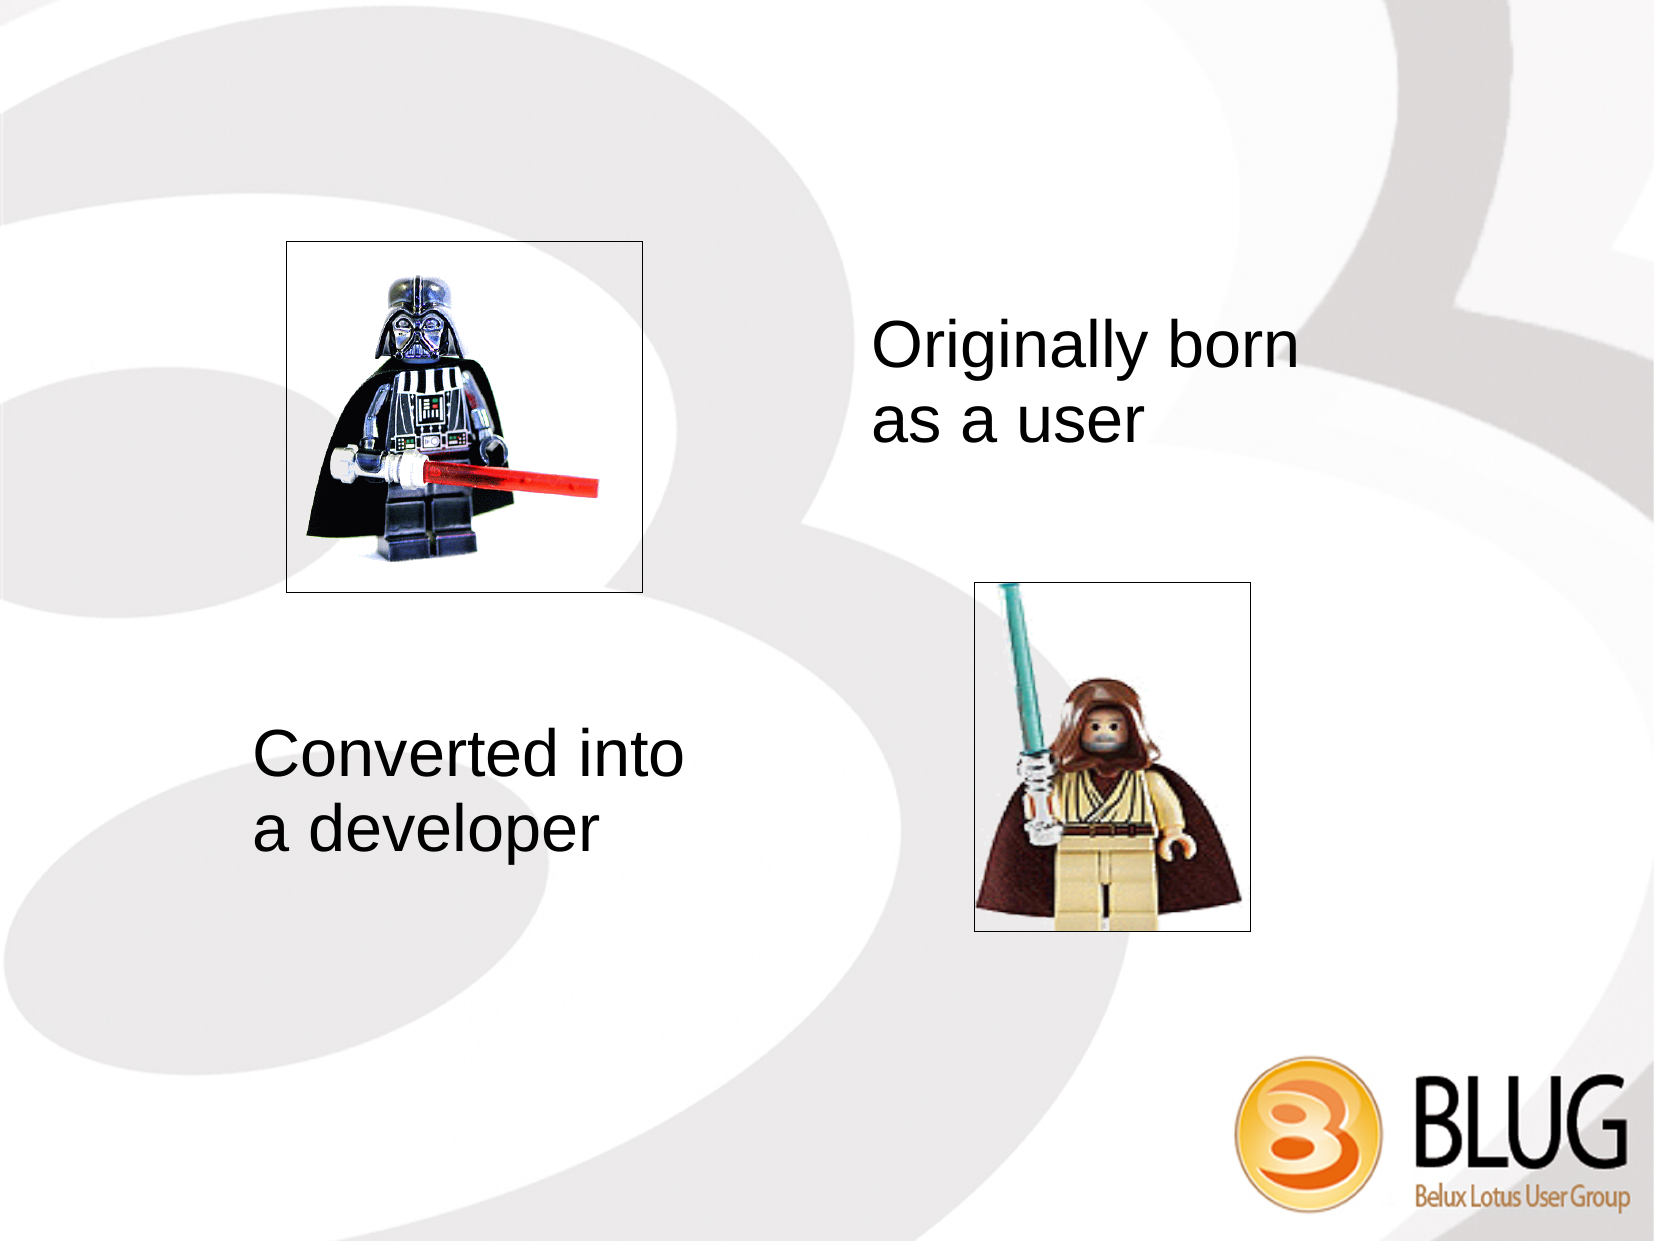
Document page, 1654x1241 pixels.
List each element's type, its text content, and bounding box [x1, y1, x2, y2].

picture [0, 0, 1654, 1241]
text_box Originally born as a user [871, 306, 1357, 464]
text_box Converted into a developer [252, 715, 726, 873]
